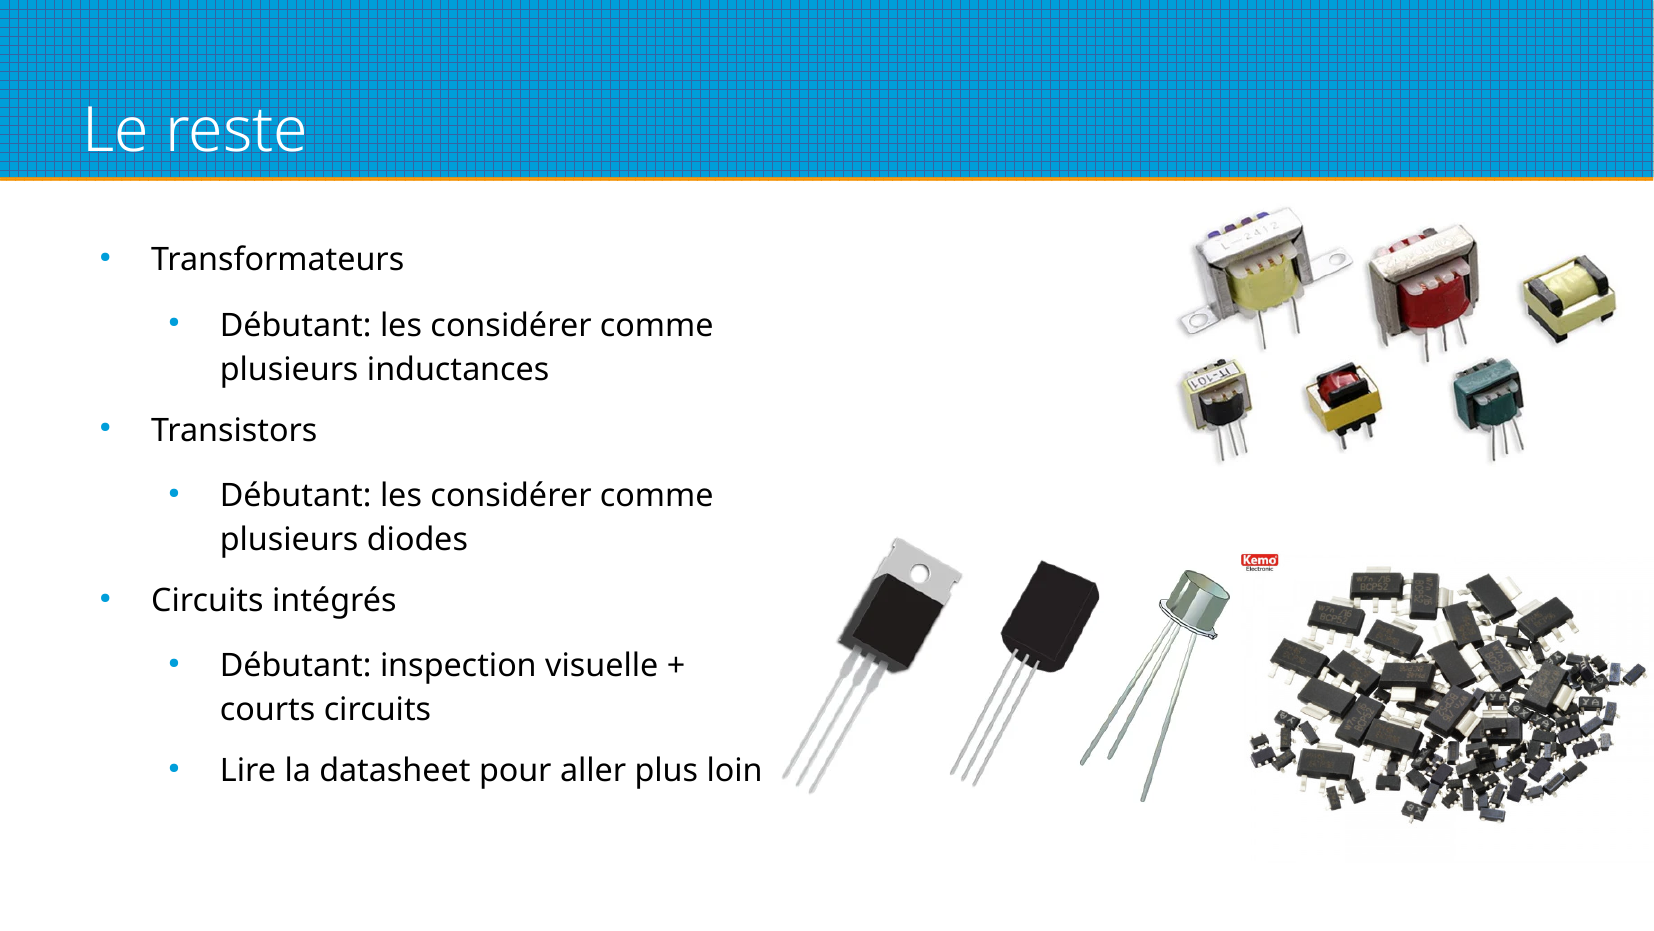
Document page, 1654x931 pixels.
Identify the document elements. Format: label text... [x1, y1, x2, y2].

picture [773, 501, 1654, 916]
list Transformateurs Débutant: les considérer comme plusieurs inductances Transistors Débutant: les considérer comme plusieurs diodes Circuits intégrés Débutant: inspection visuelle + courts circuits Lire la datasheet pour aller plus loin [82, 236, 768, 811]
title Le reste [82, 14, 1571, 171]
picture [1169, 195, 1625, 473]
